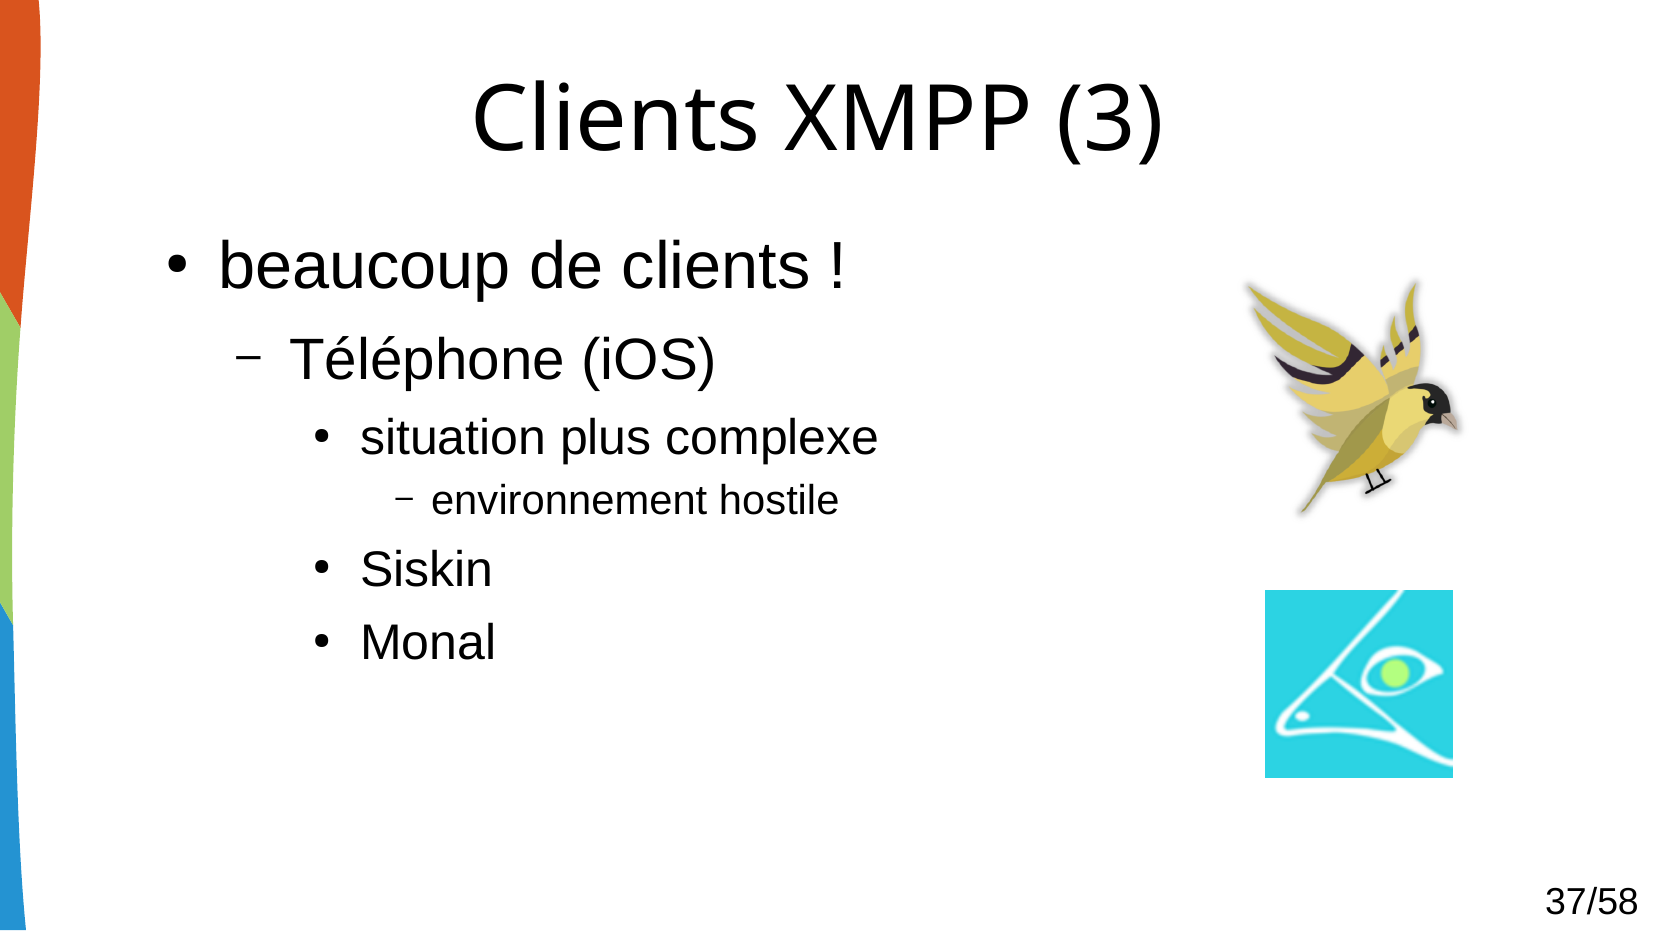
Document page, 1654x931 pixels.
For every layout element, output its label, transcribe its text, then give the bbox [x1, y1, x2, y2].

picture [1210, 265, 1495, 550]
title Clients XMPP (3) [104, 37, 1530, 193]
list beaucoup de clients ! Téléphone (iOS) situation plus complexe environnement hostile Siskin Monal [147, 228, 1182, 886]
picture [1265, 590, 1453, 778]
